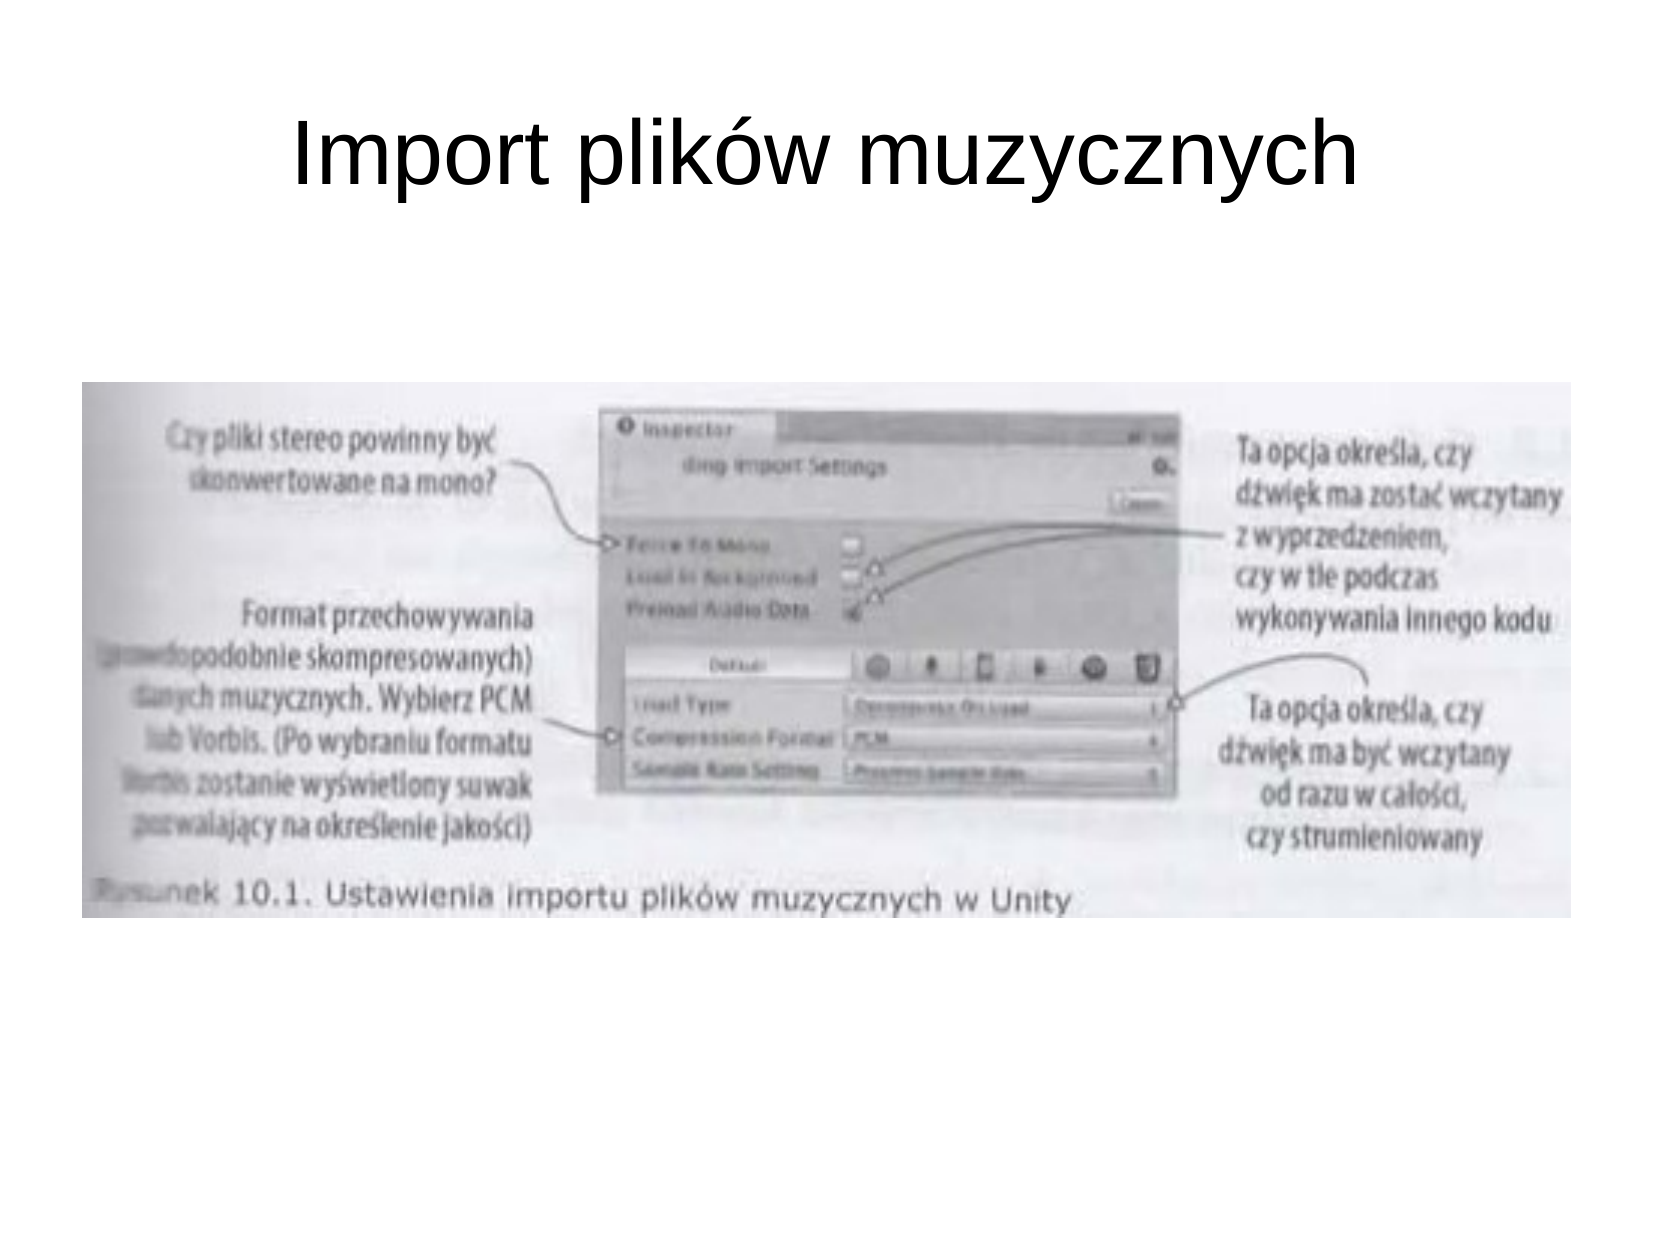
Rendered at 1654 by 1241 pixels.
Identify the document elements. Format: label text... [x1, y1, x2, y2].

title Import plików muzycznych [82, 49, 1571, 257]
picture [82, 382, 1571, 918]
